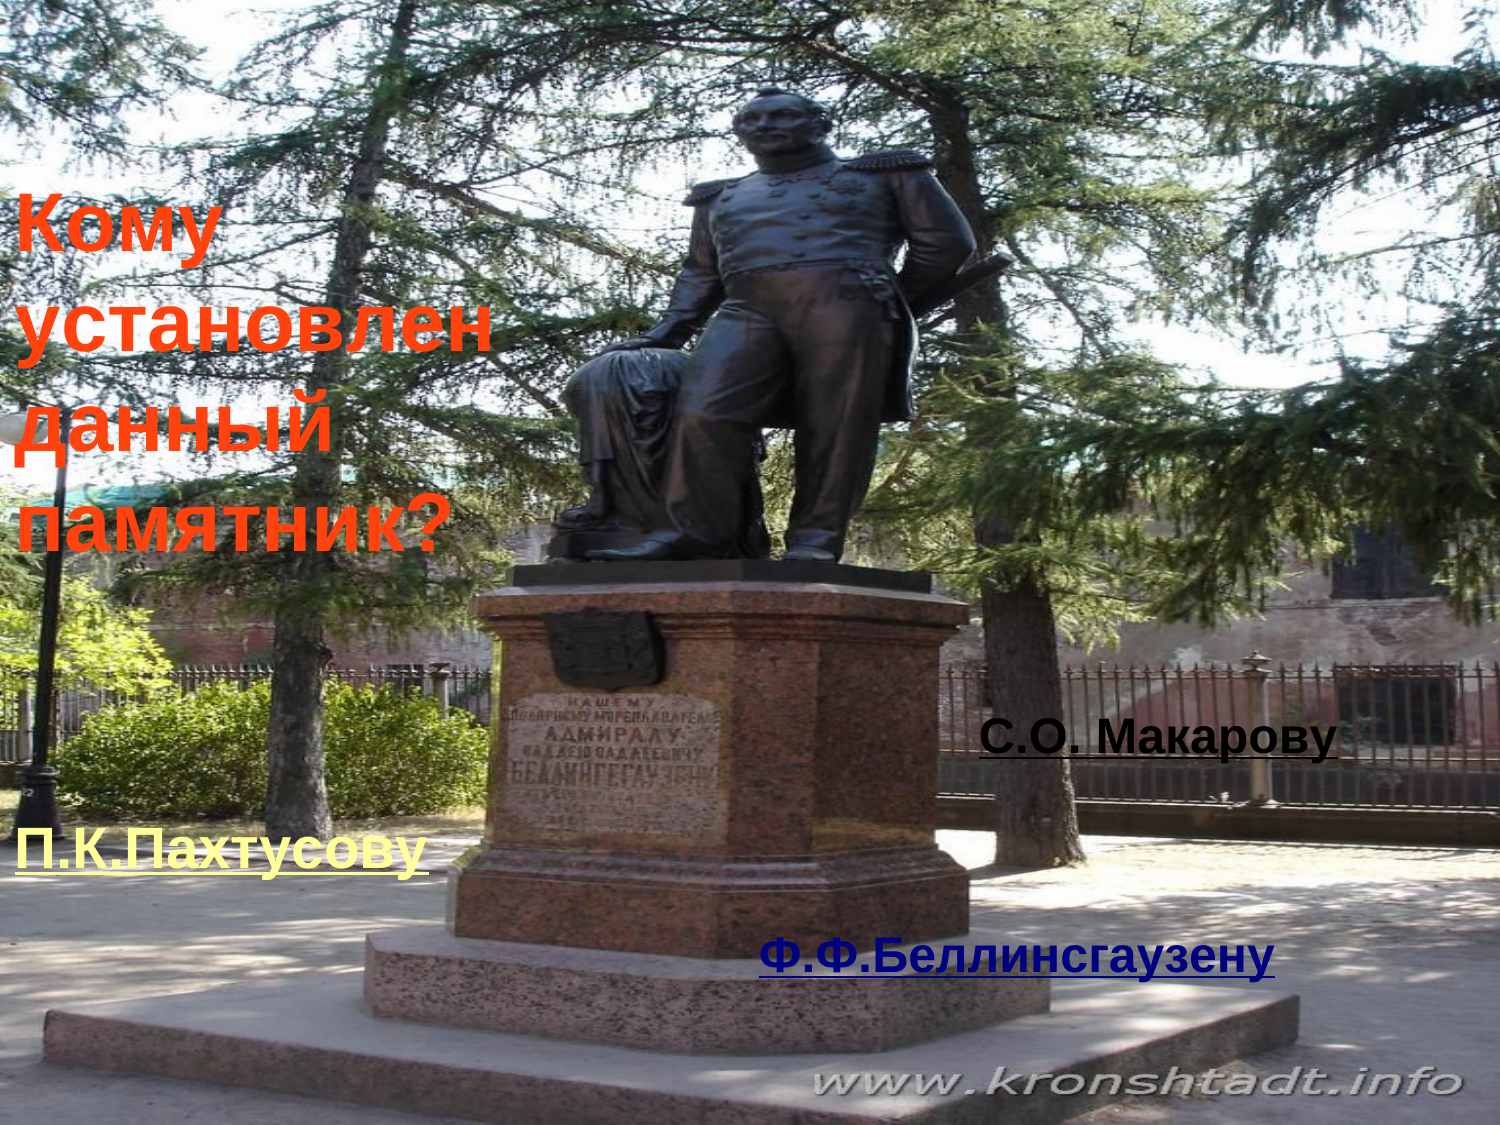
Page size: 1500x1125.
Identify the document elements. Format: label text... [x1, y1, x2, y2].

text_box Ф.Ф.Беллинсгаузену [744, 915, 1477, 1101]
text_box П.К.Пахтусову [0, 802, 532, 1004]
picture [0, 0, 1500, 1125]
text_box С.О. Макарову [964, 696, 1474, 778]
text_box Кому установлен данный памятник? [0, 160, 563, 576]
